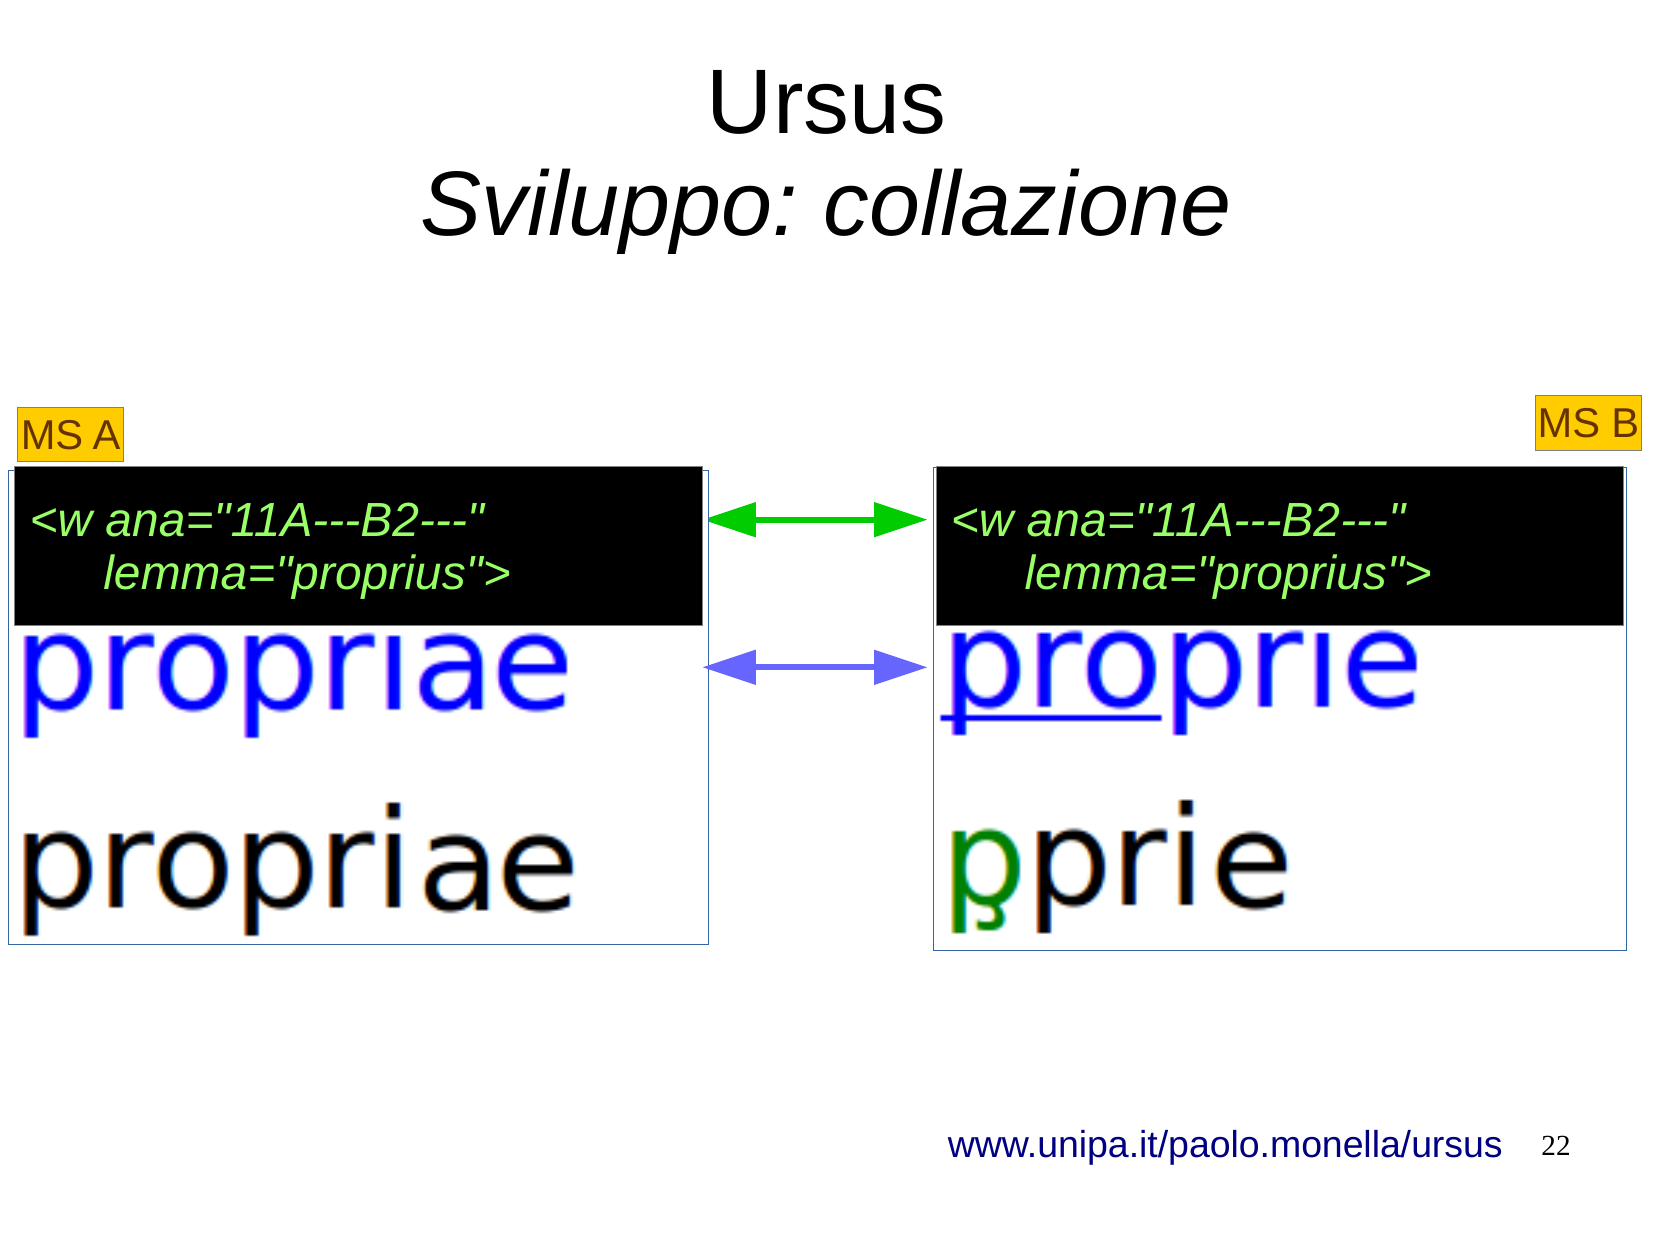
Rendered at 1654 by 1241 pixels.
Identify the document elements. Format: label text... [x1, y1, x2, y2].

title Ursus Sviluppo: collazione [82, 49, 1571, 257]
text_box <w ana="11A---B2---" lemma="proprius"> [14, 466, 703, 626]
text_box MS A [17, 407, 124, 462]
text_box MS B [1535, 395, 1642, 451]
text_box <w ana="11A---B2---" lemma="proprius"> [936, 466, 1624, 626]
picture [933, 467, 1627, 951]
text_box www.unipa.it/paolo.monella/ursus [933, 1116, 1548, 1216]
picture [8, 470, 709, 945]
